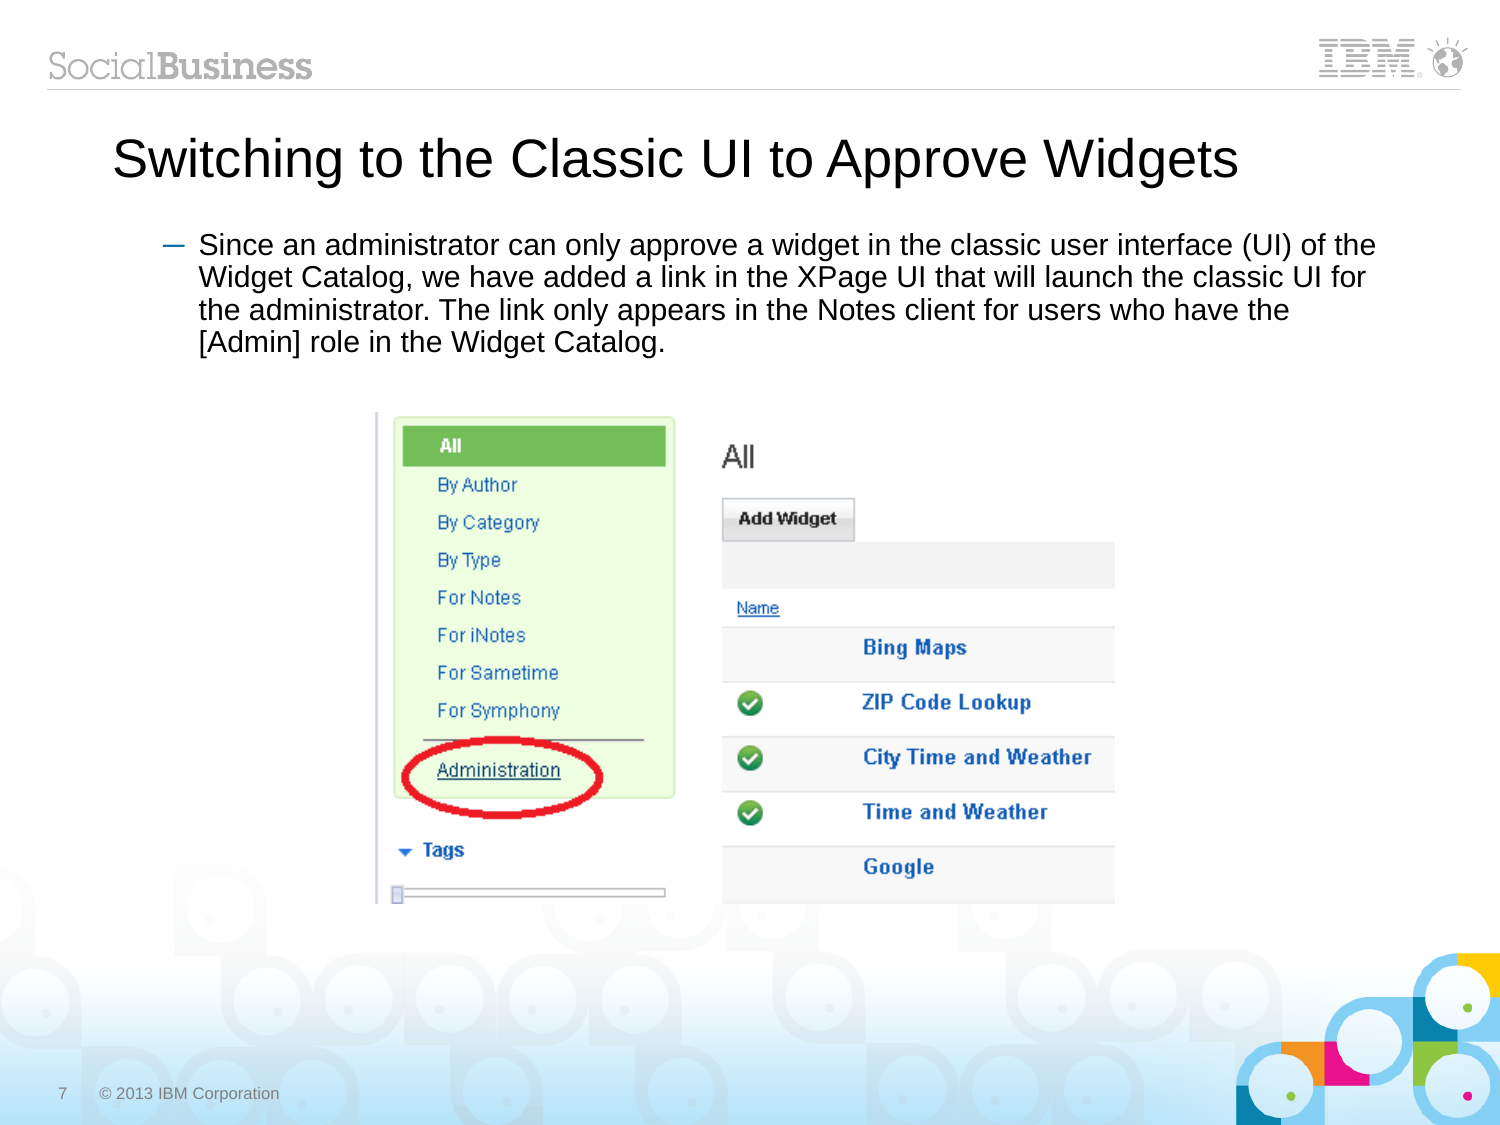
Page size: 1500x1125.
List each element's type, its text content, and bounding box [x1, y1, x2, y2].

title Switching to the Classic UI to Approve Widgets [112, 96, 1351, 225]
picture [0, 412, 1500, 1125]
text_box Since an administrator can only approve a widget in the classic user interface (UI) of the Widget Catalog, we have added a link in the XPage UI that will launch the classic UI for the administrator. The link only appears in the Notes client for users who have the [Admin] role in the Widget Catalog. [74, 229, 1386, 409]
